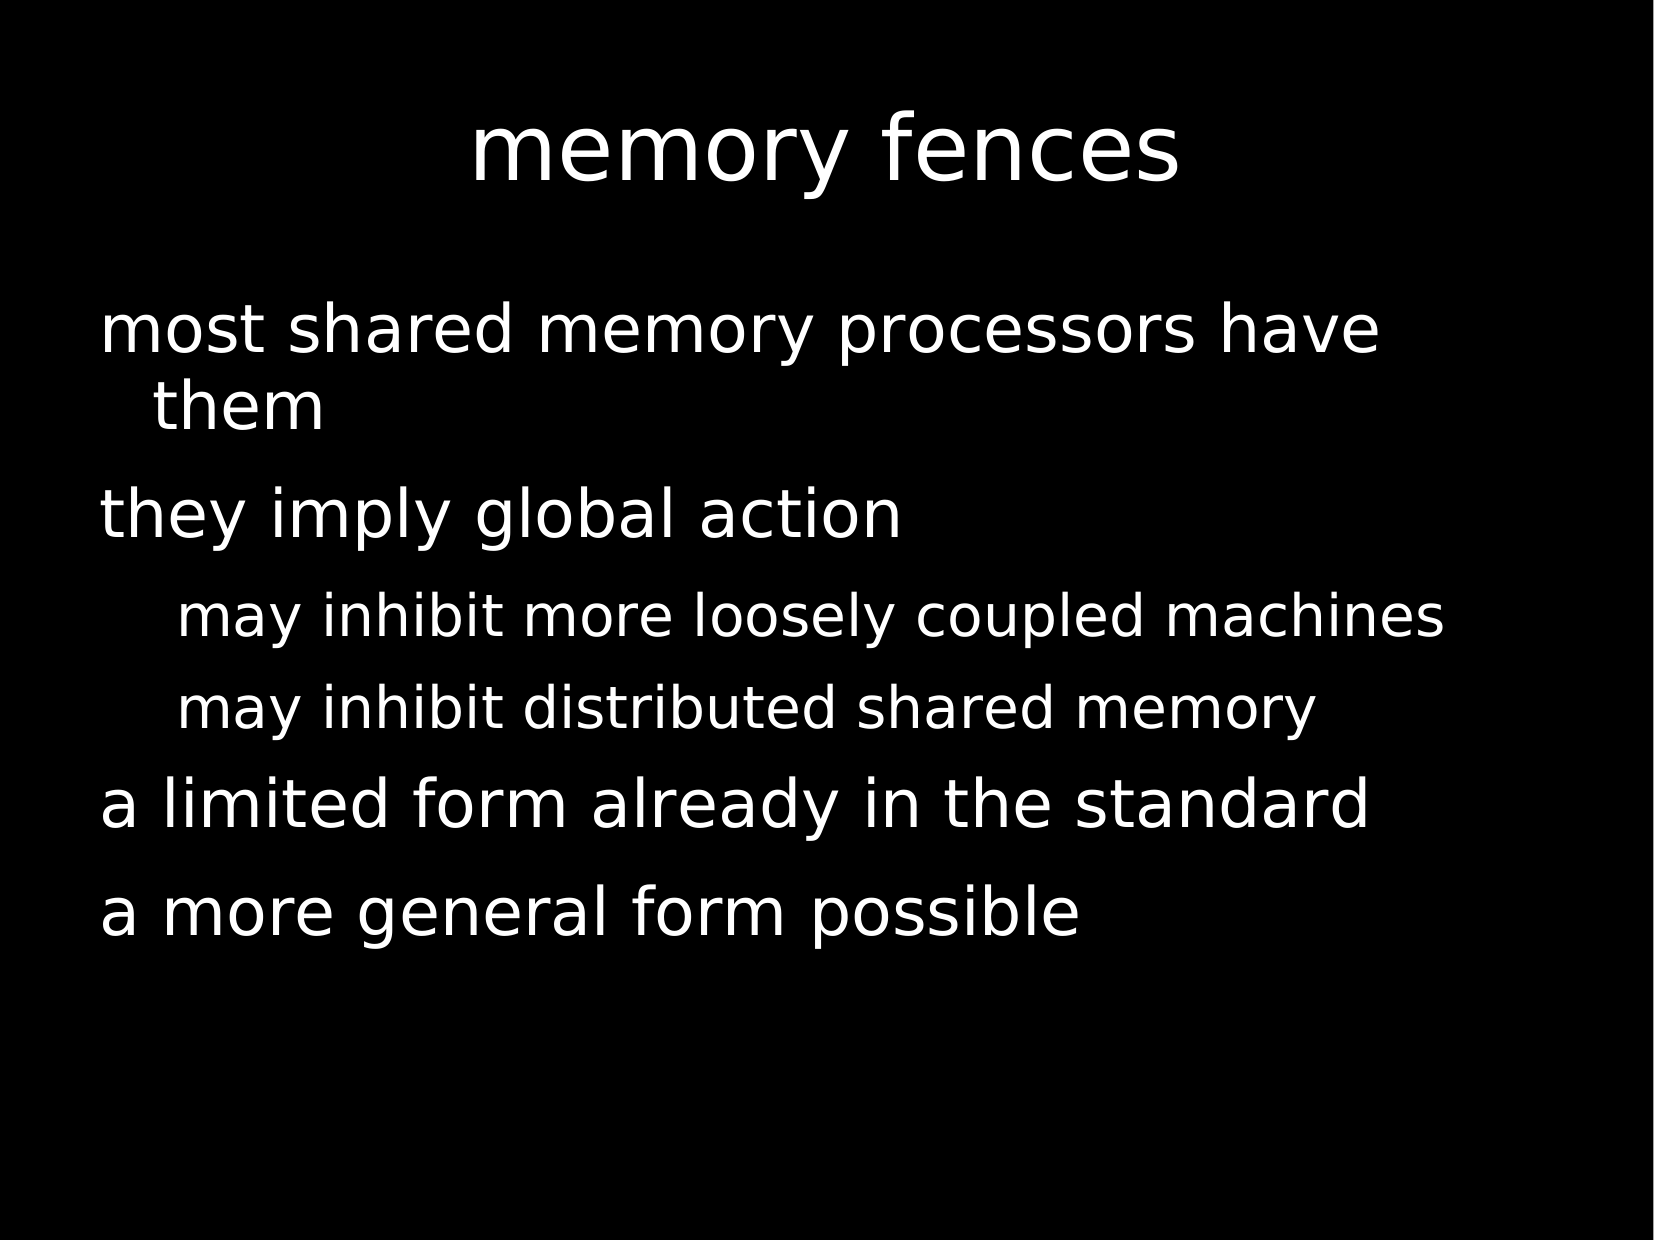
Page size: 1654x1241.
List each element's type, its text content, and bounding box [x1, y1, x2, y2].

list most shared memory processors have them they imply global action may inhibit more loosely coupled machines may inhibit distributed shared memory a limited form already in the standard a more general form possible [82, 290, 1570, 1109]
title memory fences [82, 46, 1570, 259]
